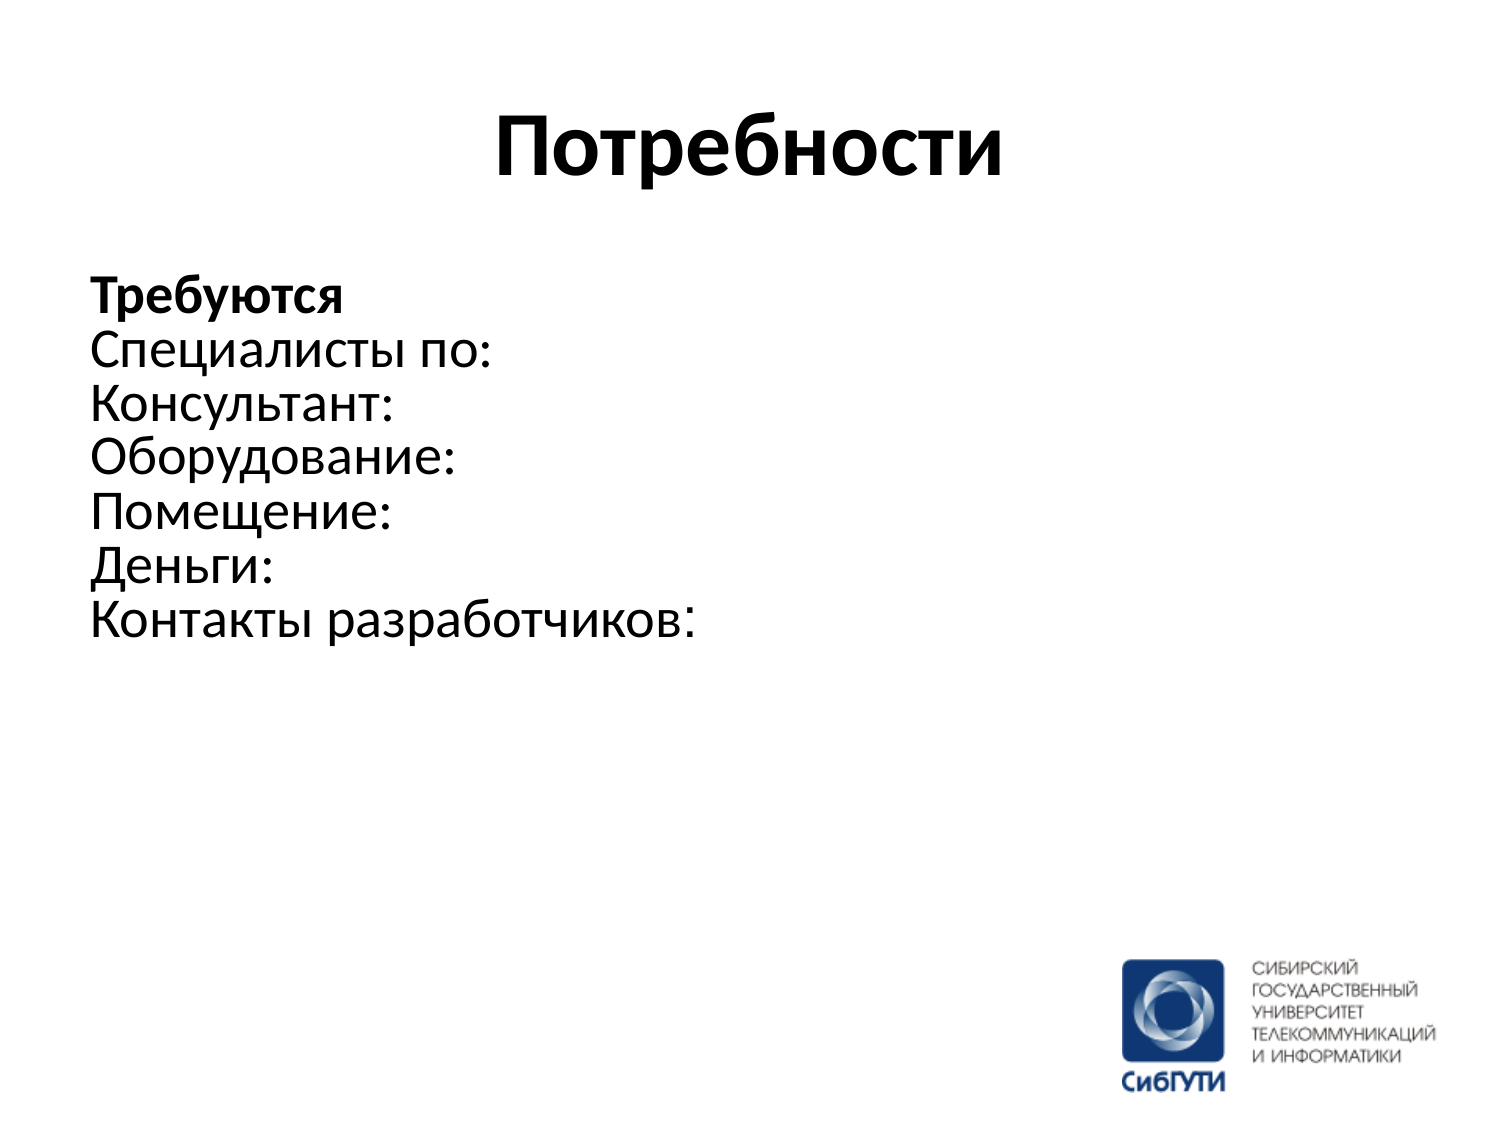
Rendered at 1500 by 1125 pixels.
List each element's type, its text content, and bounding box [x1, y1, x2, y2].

picture [1122, 958, 1438, 1093]
list Требуются Специалисты по: Консультант: Оборудование: Помещение: Деньги: Контакты разработчиков: [75, 262, 1425, 1005]
title Потребности [75, 45, 1425, 233]
